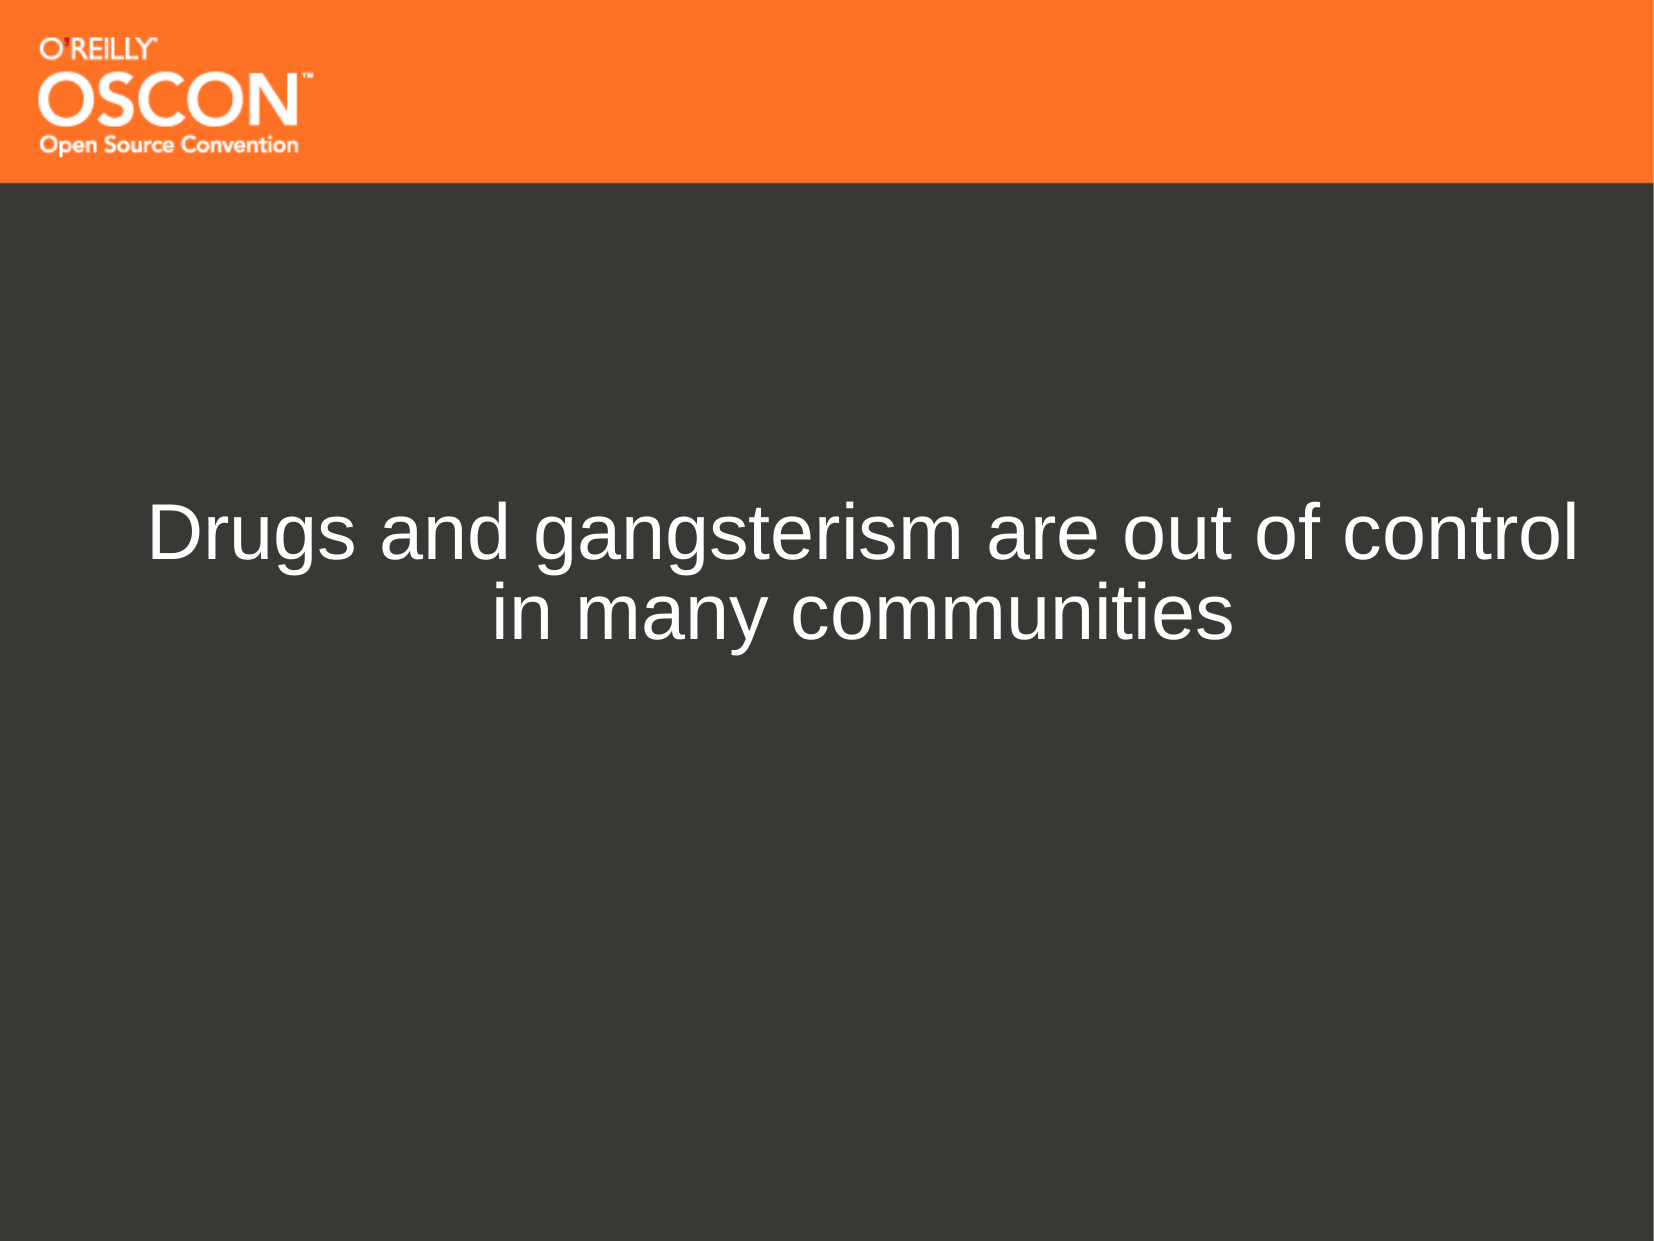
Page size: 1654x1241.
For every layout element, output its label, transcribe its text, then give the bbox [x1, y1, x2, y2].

list Drugs and gangsterism are out of control in many communities [37, 219, 1628, 1218]
picture [0, 0, 1654, 1241]
title [356, 31, 1624, 187]
